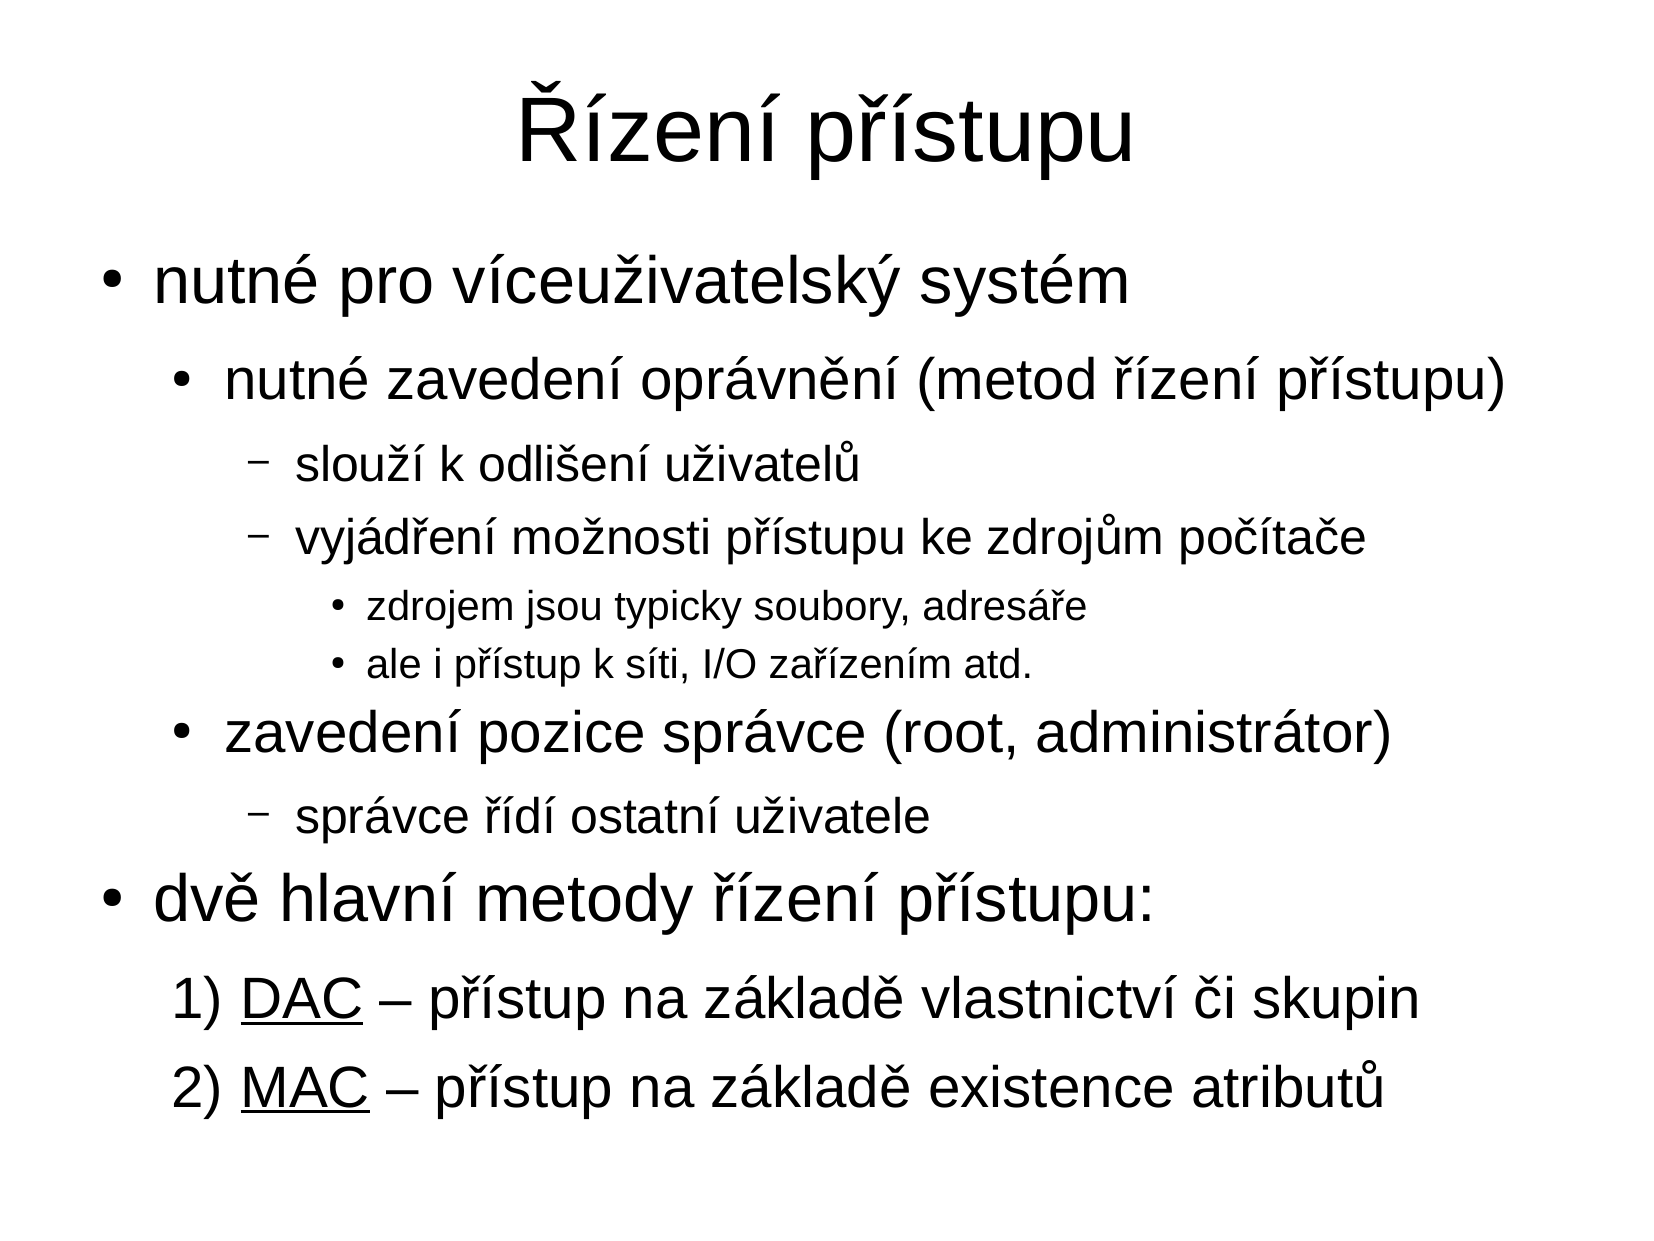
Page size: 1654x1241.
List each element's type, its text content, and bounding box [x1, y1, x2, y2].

list nutné pro víceuživatelský systém nutné zavedení oprávnění (metod řízení přístupu) slouží k odlišení uživatelů vyjádření možnosti přístupu ke zdrojům počítače zdrojem jsou typicky soubory, adresáře ale i přístup k síti, I/O zařízením atd. zavedení pozice správce (root, administrátor) správce řídí ostatní uživatele dvě hlavní metody řízení přístupu: DAC – přístup na základě vlastnictví či skupin MAC – přístup na základě existence atributů [82, 242, 1571, 1120]
title Řízení přístupu [82, 33, 1571, 226]
